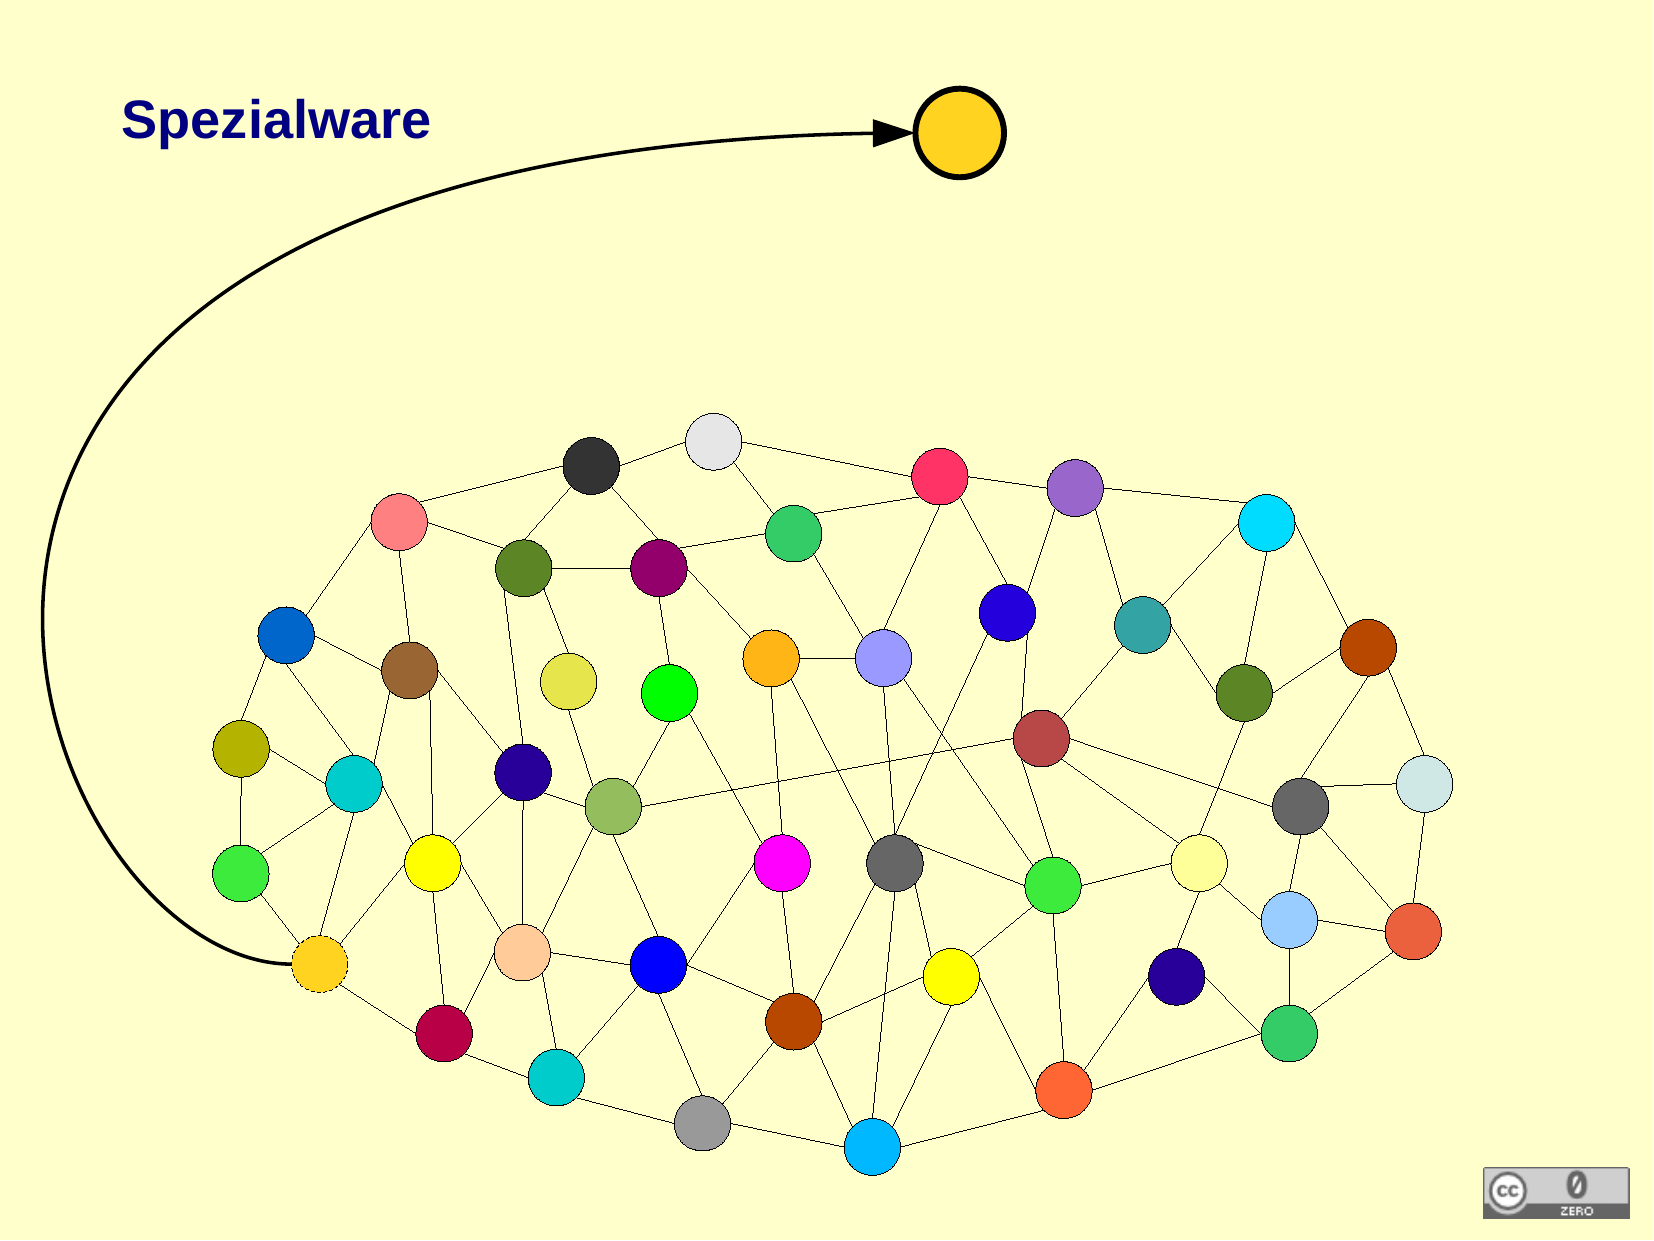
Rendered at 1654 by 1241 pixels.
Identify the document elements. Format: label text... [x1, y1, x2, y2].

text_box [528, 1049, 585, 1106]
text_box [415, 1005, 473, 1062]
text_box [563, 437, 620, 495]
text_box [923, 948, 980, 1006]
text_box [641, 664, 698, 722]
text_box [1013, 710, 1070, 767]
text_box [915, 88, 1005, 178]
text_box [1396, 755, 1453, 813]
text_box [495, 539, 553, 597]
text_box [630, 936, 687, 994]
text_box [381, 641, 438, 699]
text_box [1170, 834, 1228, 892]
title Spezialware [121, 61, 857, 178]
text_box [291, 935, 348, 993]
text_box [685, 413, 742, 471]
text_box [1272, 778, 1329, 835]
text_box [1114, 596, 1172, 654]
text_box [1148, 948, 1205, 1006]
text_box [370, 493, 428, 551]
text_box [1385, 902, 1442, 960]
picture [1483, 1167, 1630, 1219]
text_box [674, 1095, 731, 1151]
text_box [494, 744, 552, 801]
text_box [844, 1118, 901, 1176]
text_box [855, 629, 912, 687]
text_box [585, 778, 642, 835]
text_box [866, 834, 924, 892]
text_box [1261, 891, 1318, 949]
text_box [911, 448, 969, 505]
text_box [494, 924, 551, 981]
text_box [742, 629, 800, 687]
text_box [325, 755, 383, 813]
text_box [404, 834, 462, 892]
text_box [979, 584, 1036, 642]
text_box [1238, 494, 1295, 552]
text_box [212, 720, 270, 778]
text_box [1035, 1061, 1093, 1119]
text_box [630, 539, 688, 597]
text_box [765, 993, 823, 1051]
text_box [212, 845, 270, 902]
text_box [1046, 459, 1104, 517]
text_box [753, 834, 811, 892]
text_box [1216, 664, 1273, 722]
text_box [1261, 1005, 1318, 1062]
text_box [540, 653, 597, 710]
text_box [1339, 619, 1397, 677]
text_box [765, 505, 822, 562]
text_box [257, 606, 315, 664]
text_box [1024, 857, 1082, 914]
